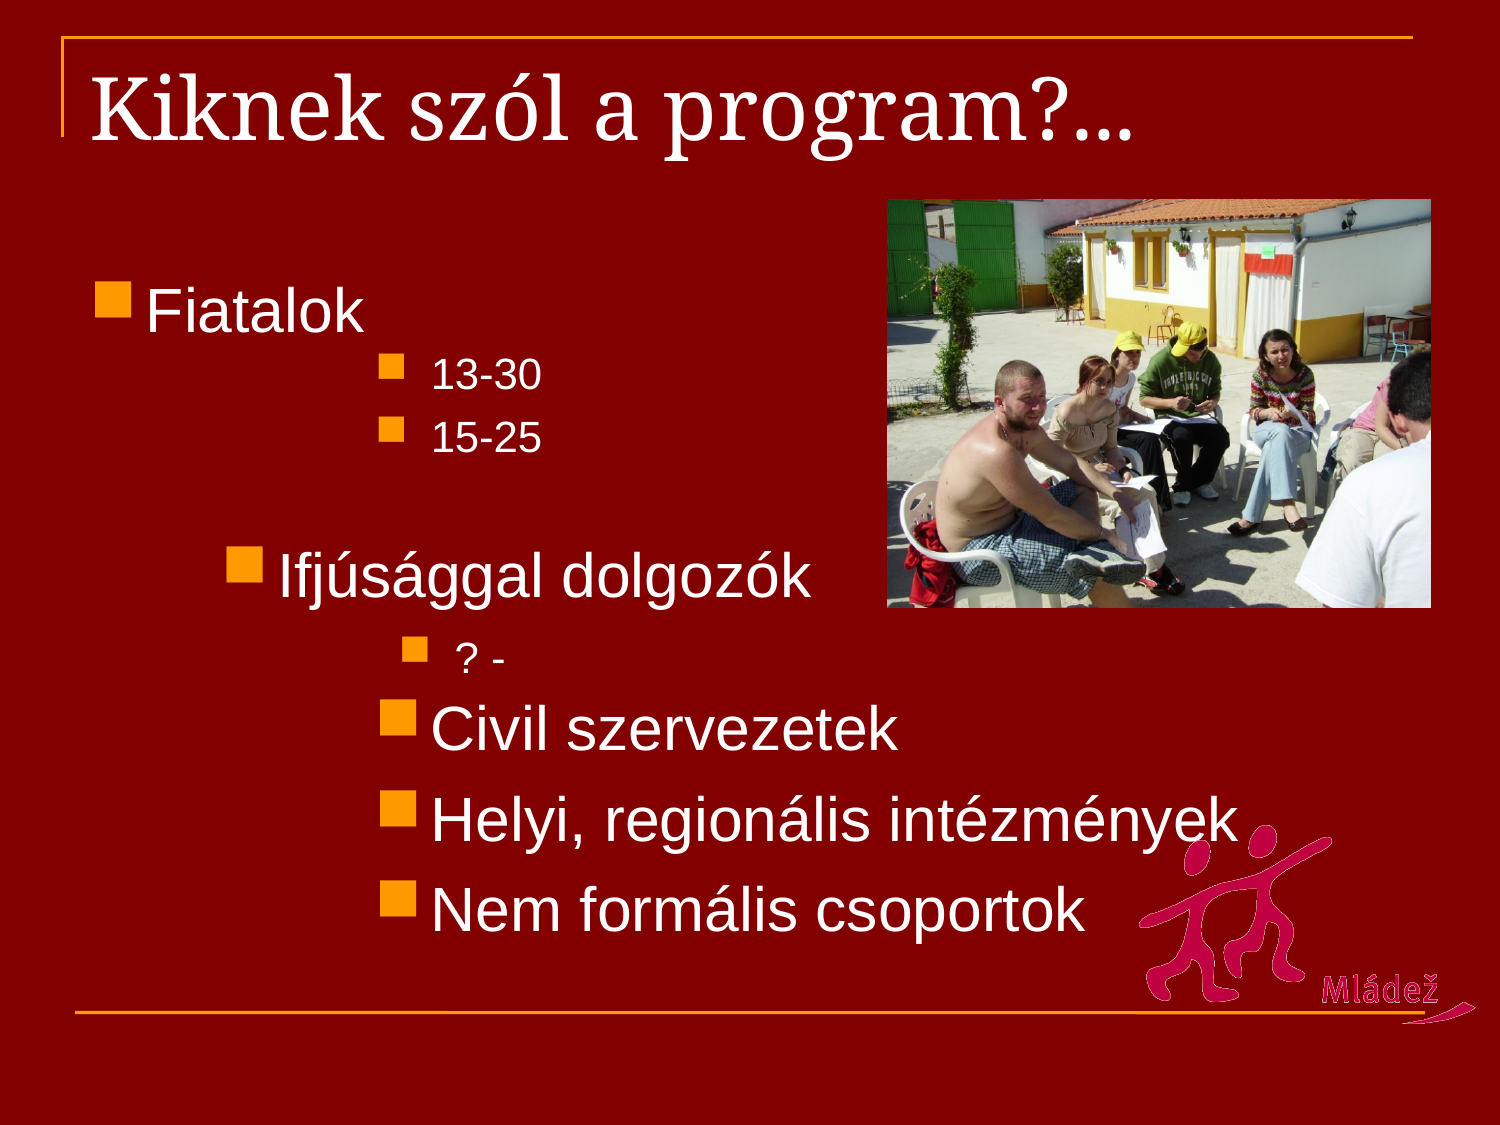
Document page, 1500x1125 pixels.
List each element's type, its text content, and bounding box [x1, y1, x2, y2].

text_box ? - [383, 621, 762, 680]
text_box Ifjúsággal dolgozók [206, 527, 975, 627]
text_box 13-30 15-25 [360, 337, 739, 480]
text_box Fiatalok [75, 262, 407, 363]
picture [1113, 799, 1500, 1028]
text_box Civil szervezetek Helyi, regionális intézmények Nem formális csoportok [360, 680, 1412, 1035]
picture [887, 199, 1431, 608]
text_box Kiknek szól a program?... [75, 45, 1426, 233]
